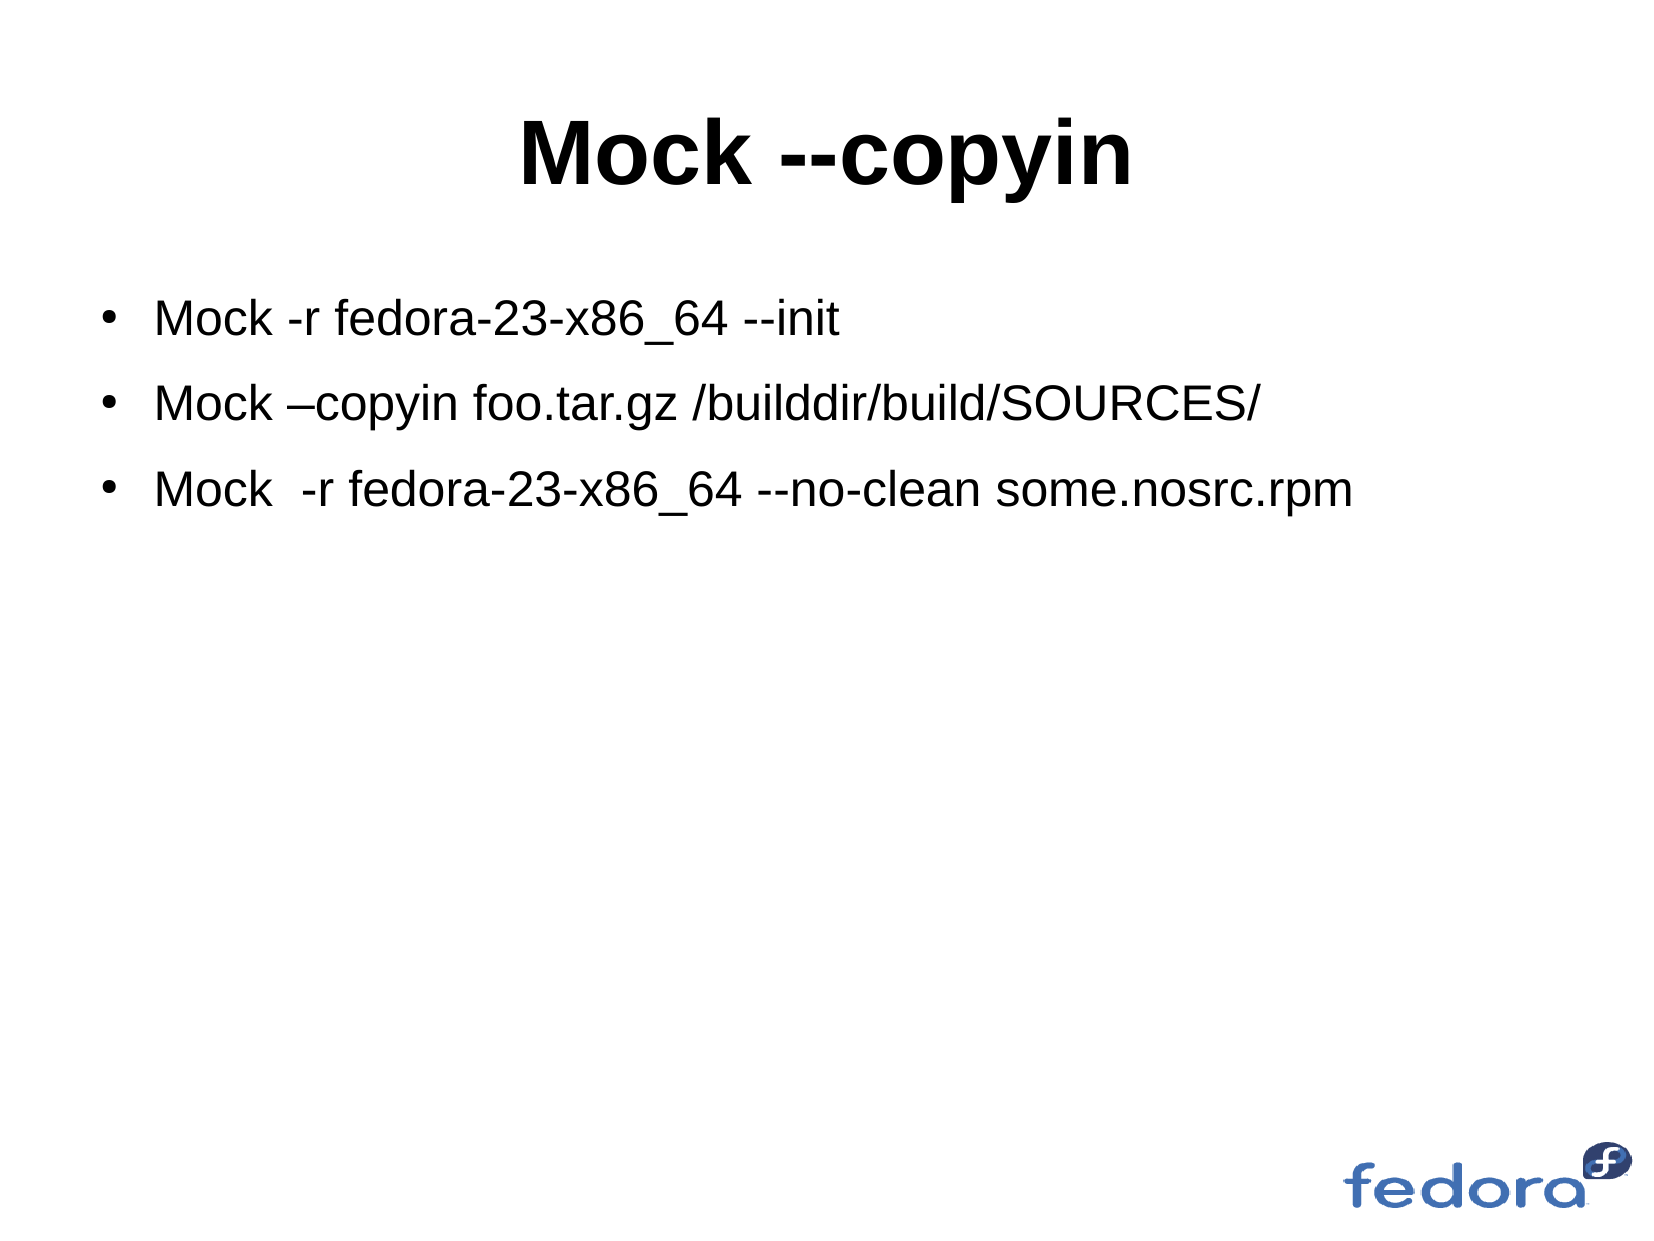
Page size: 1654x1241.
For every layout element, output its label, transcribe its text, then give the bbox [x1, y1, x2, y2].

picture [1332, 1124, 1651, 1227]
list Mock -r fedora-23-x86_64 --init Mock –copyin foo.tar.gz /builddir/build/SOURCES/ Mock -r fedora-23-x86_64 --no-clean some.nosrc.rpm [82, 290, 1571, 1109]
title Mock --copyin [82, 49, 1571, 257]
